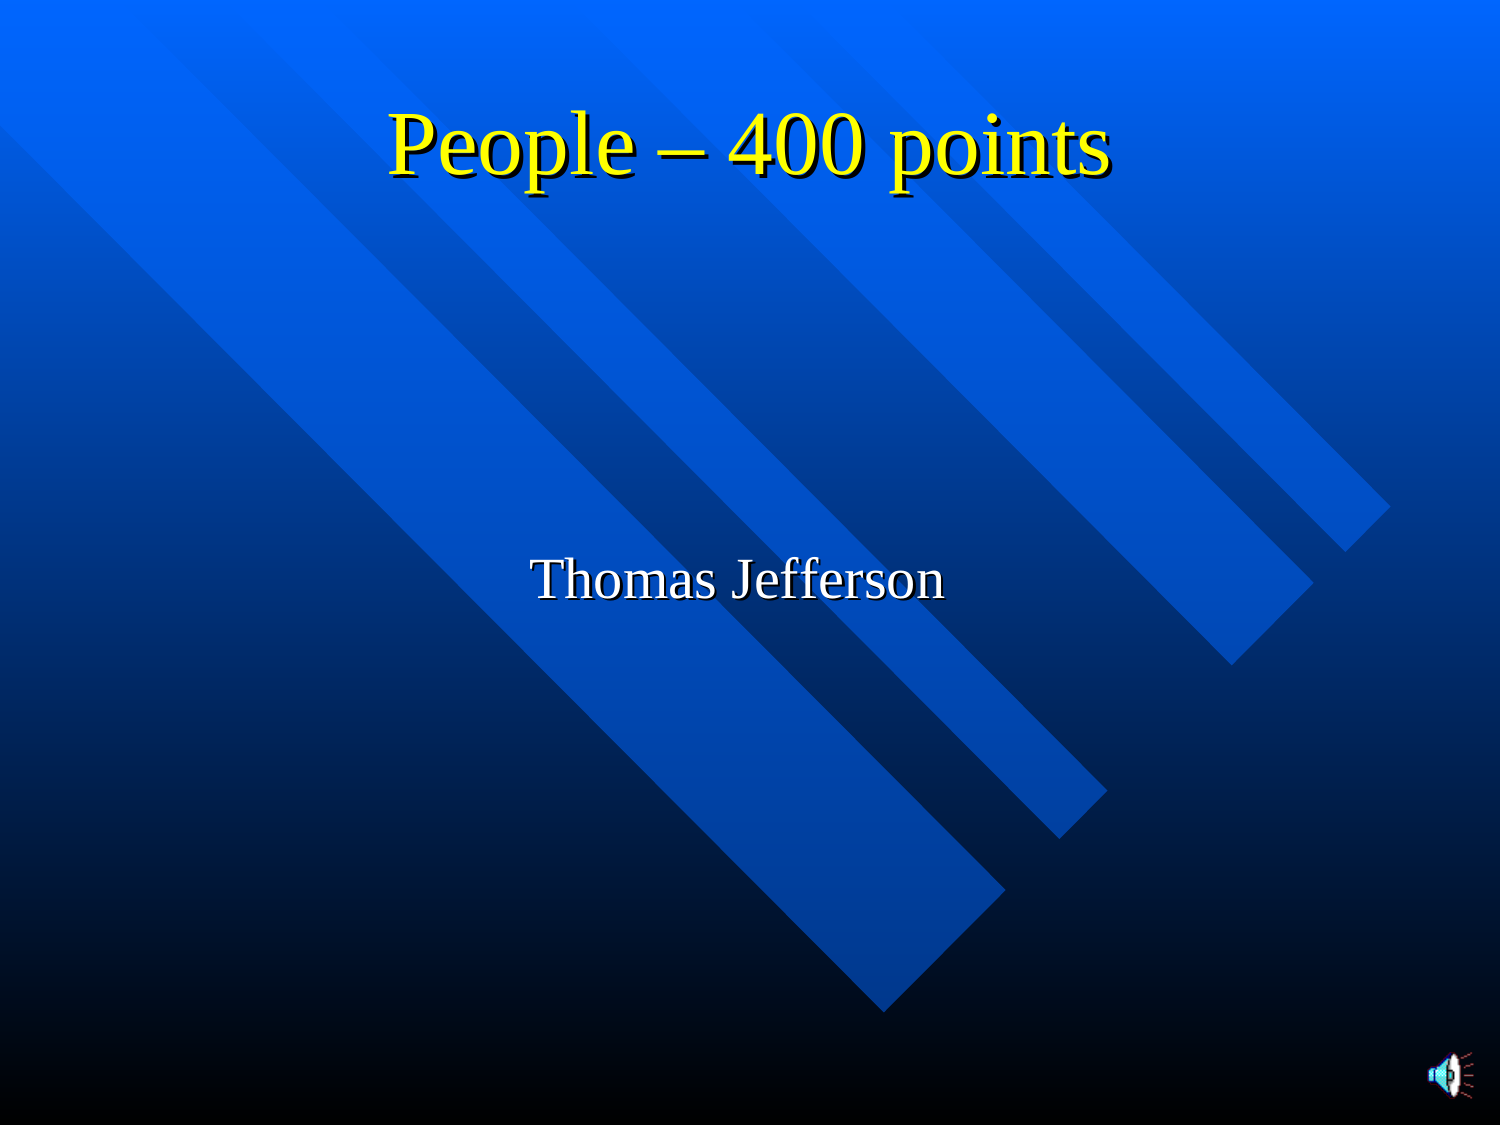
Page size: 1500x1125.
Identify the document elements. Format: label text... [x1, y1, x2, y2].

table_header Thomas Jefferson [125, 313, 1350, 838]
title People – 400 points [112, 37, 1388, 238]
picture [1426, 1051, 1477, 1102]
